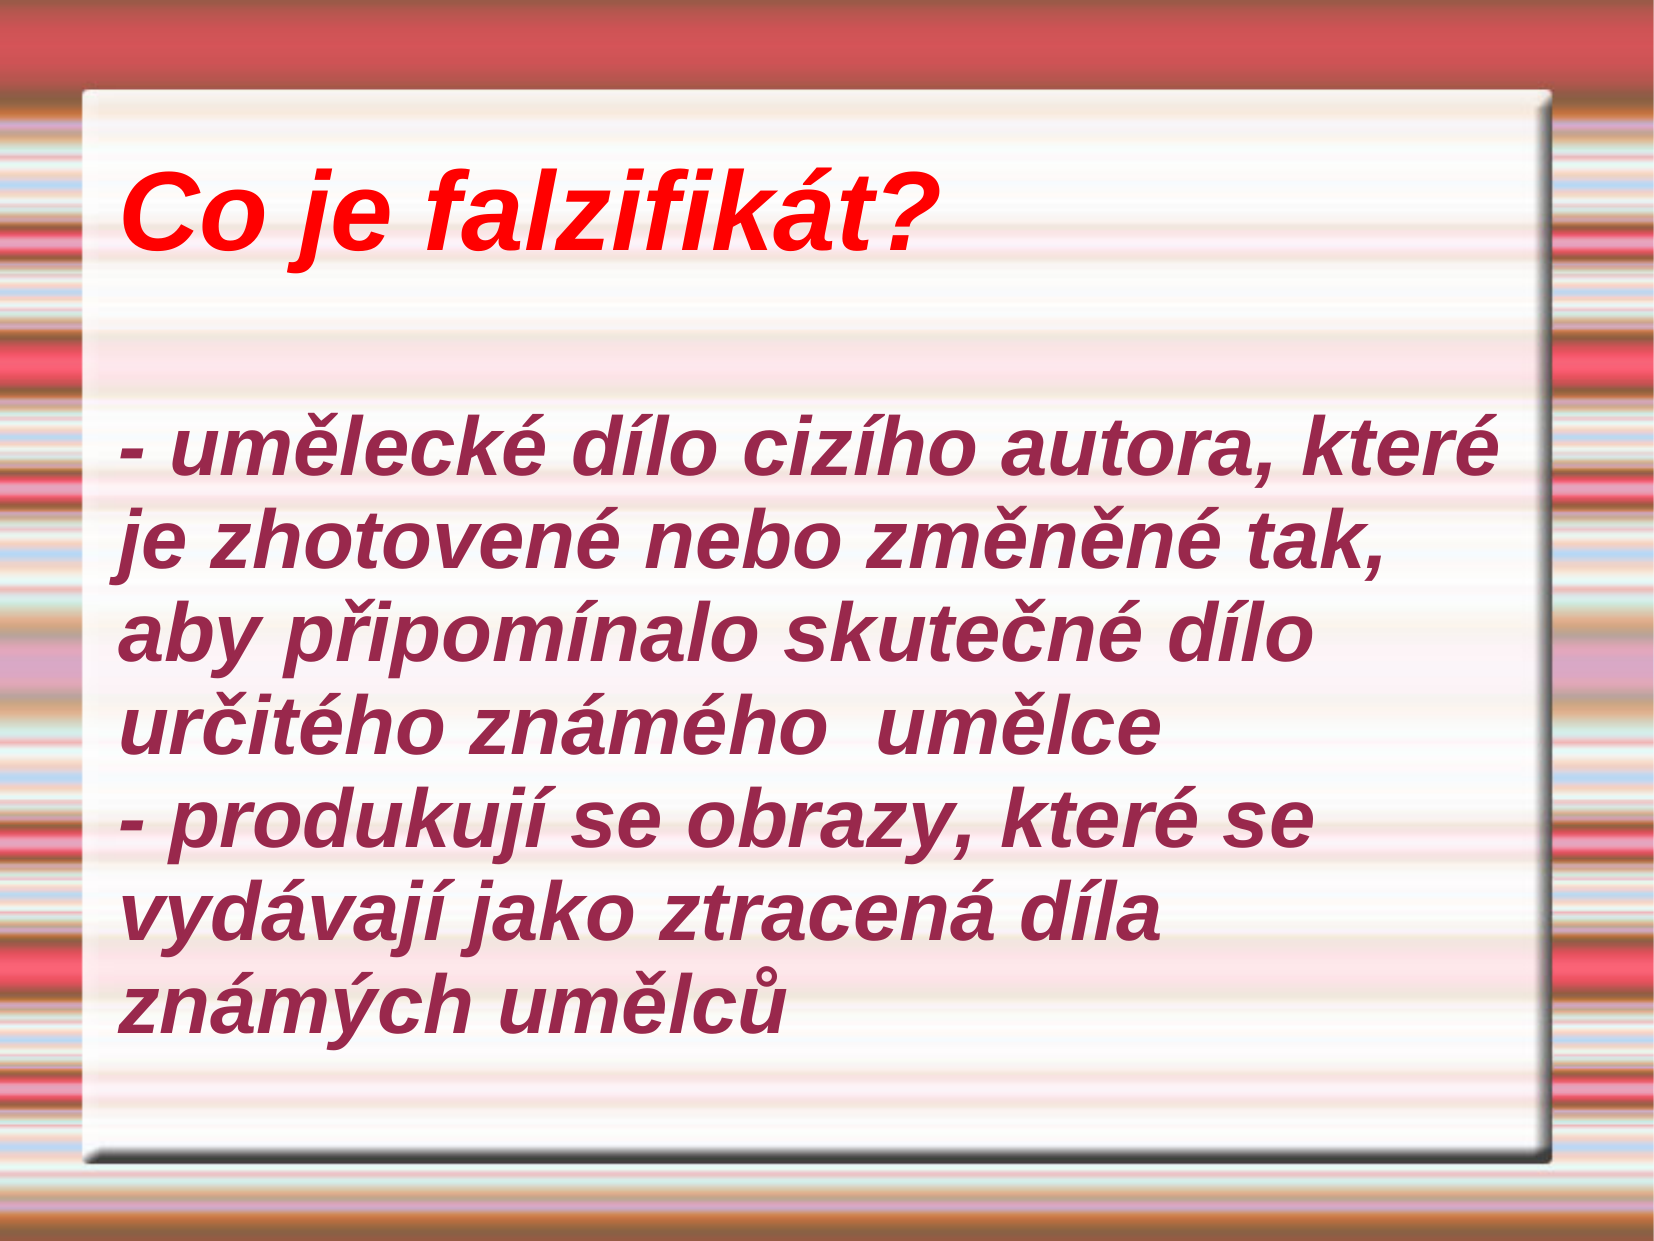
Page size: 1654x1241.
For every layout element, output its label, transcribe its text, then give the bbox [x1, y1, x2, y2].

title Co je falzifikát? - umělecké dílo cizího autora, které je zhotovené nebo změněné tak, aby připomínalo skutečné dílo určitého známého umělce - produkují se obrazy, které se vydávají jako ztracená díla známých umělců [118, 78, 1531, 1124]
picture [0, 0, 1654, 1241]
